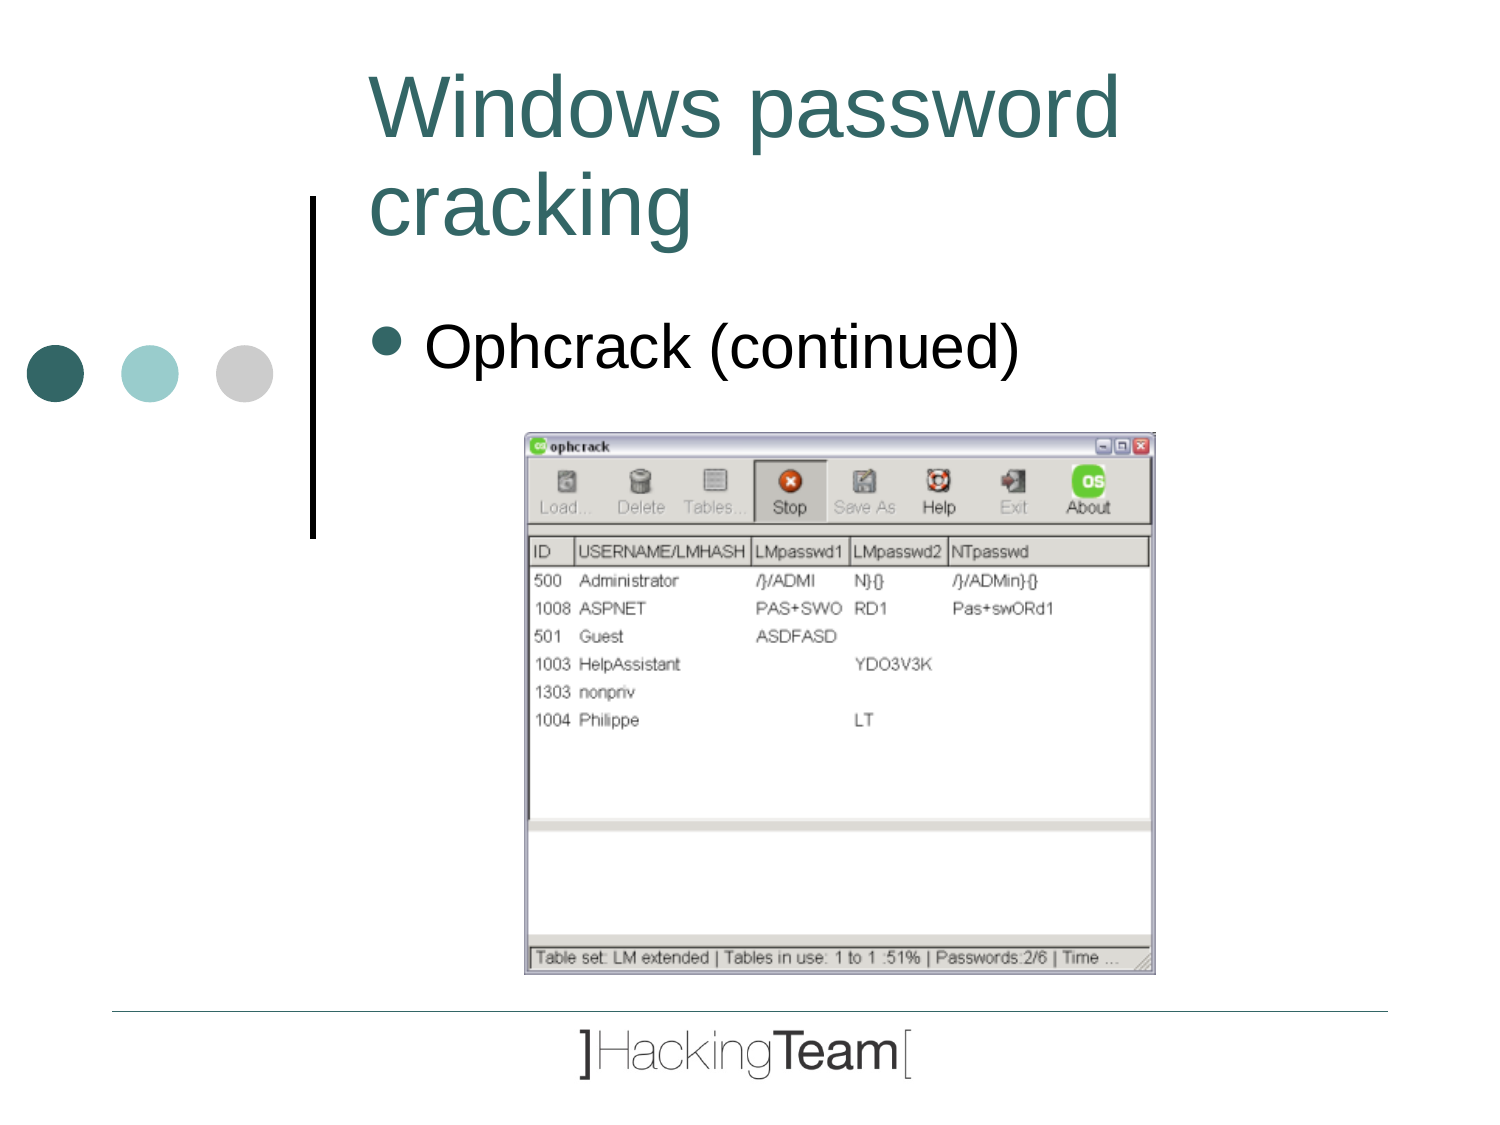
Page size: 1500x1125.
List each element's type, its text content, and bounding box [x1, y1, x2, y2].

picture [524, 432, 1156, 975]
picture [574, 1041, 916, 1084]
title Windows password cracking [249, 38, 1401, 275]
list Ophcrack (continued) [249, 312, 1401, 1041]
